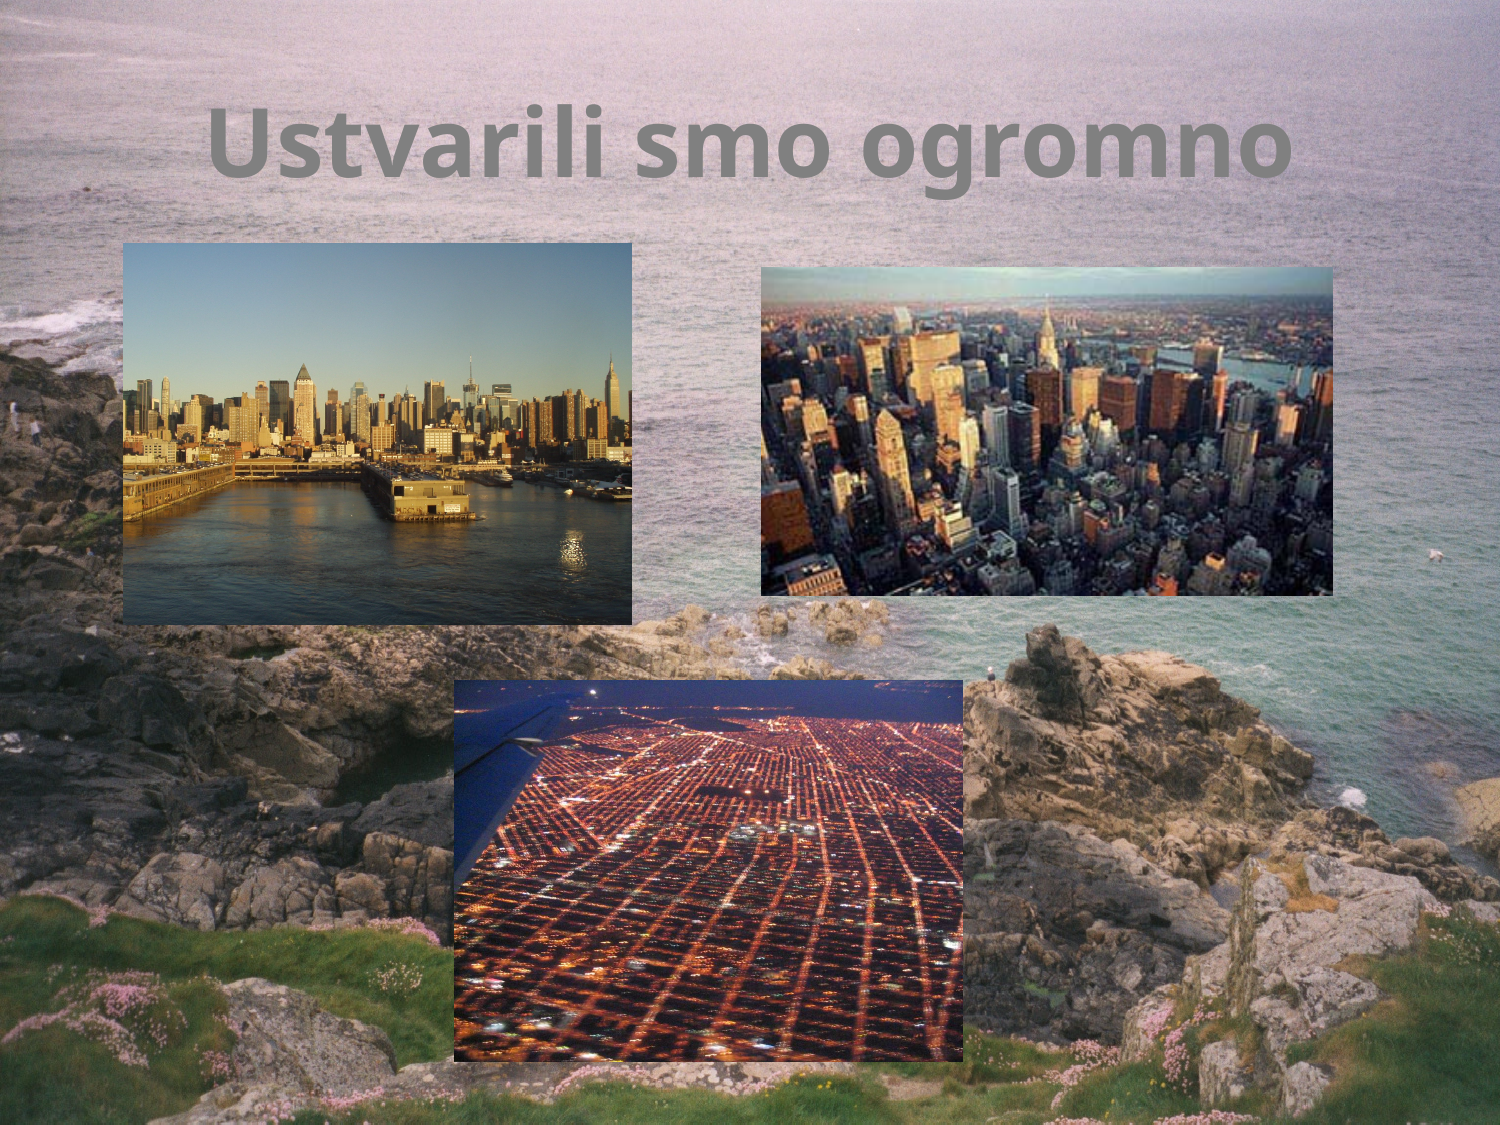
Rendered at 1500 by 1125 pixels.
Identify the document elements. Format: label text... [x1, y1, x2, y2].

picture [0, 0, 1500, 1125]
title Ustvarili smo ogromno [75, 45, 1425, 233]
